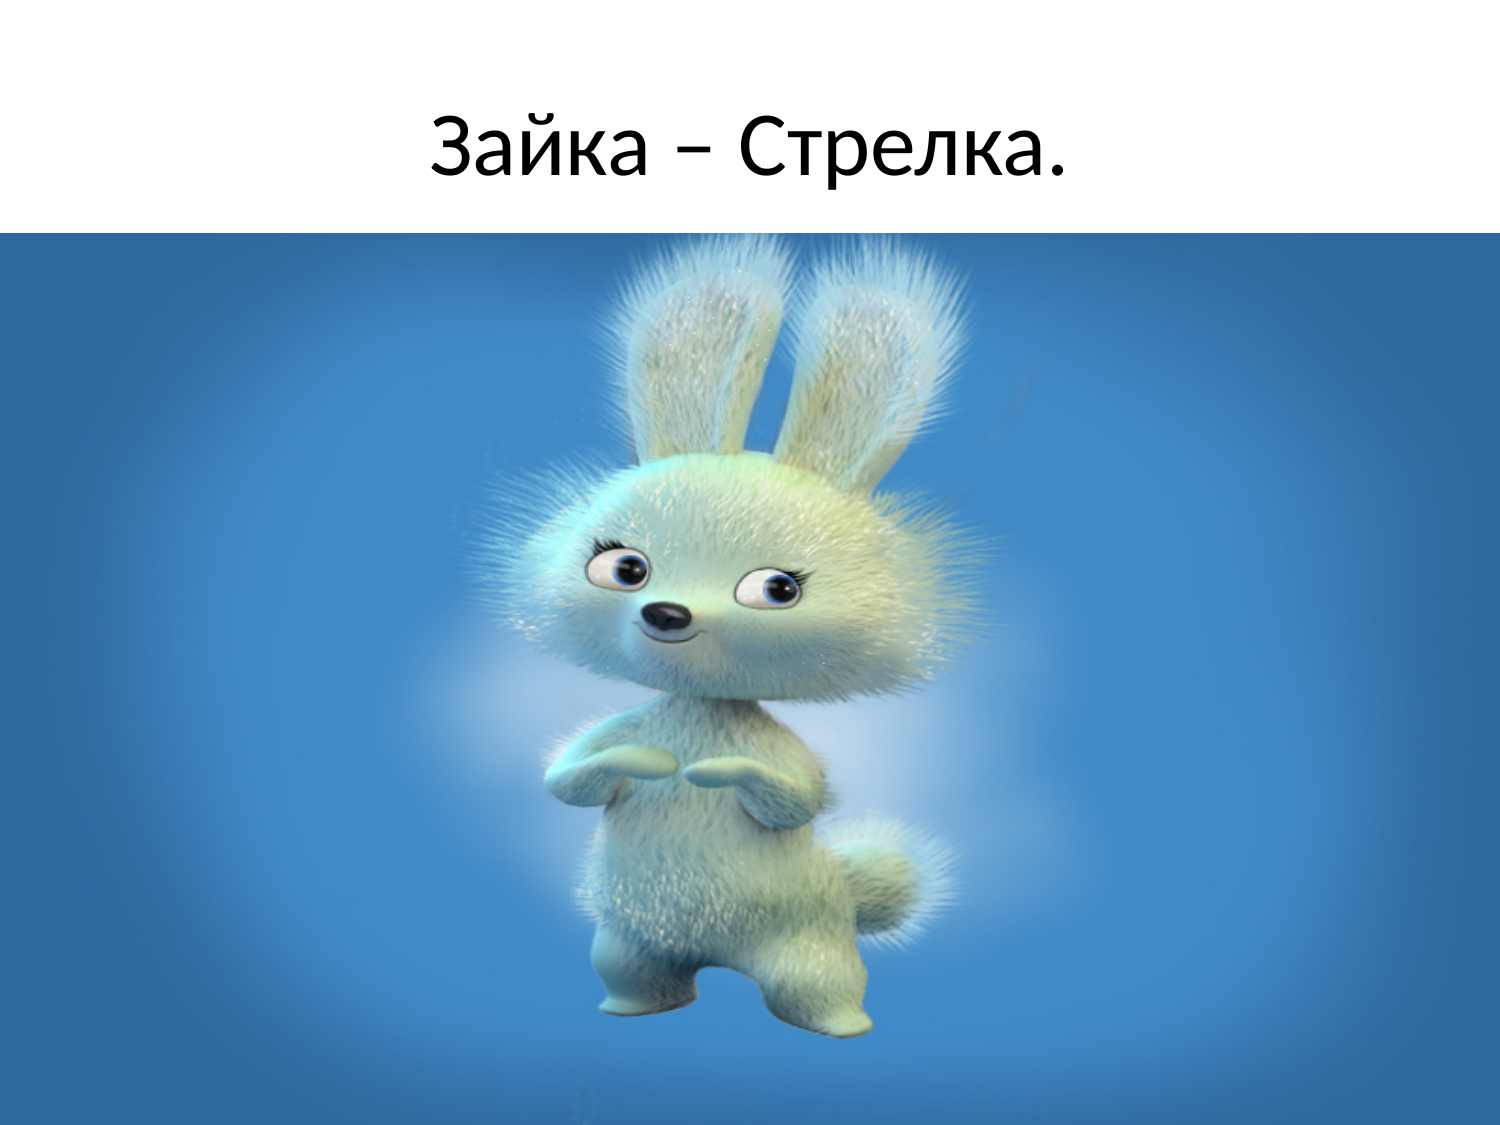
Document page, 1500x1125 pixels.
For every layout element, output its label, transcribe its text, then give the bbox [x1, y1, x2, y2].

picture [0, 233, 1500, 1125]
title Зайка – Стрелка. [75, 45, 1425, 233]
